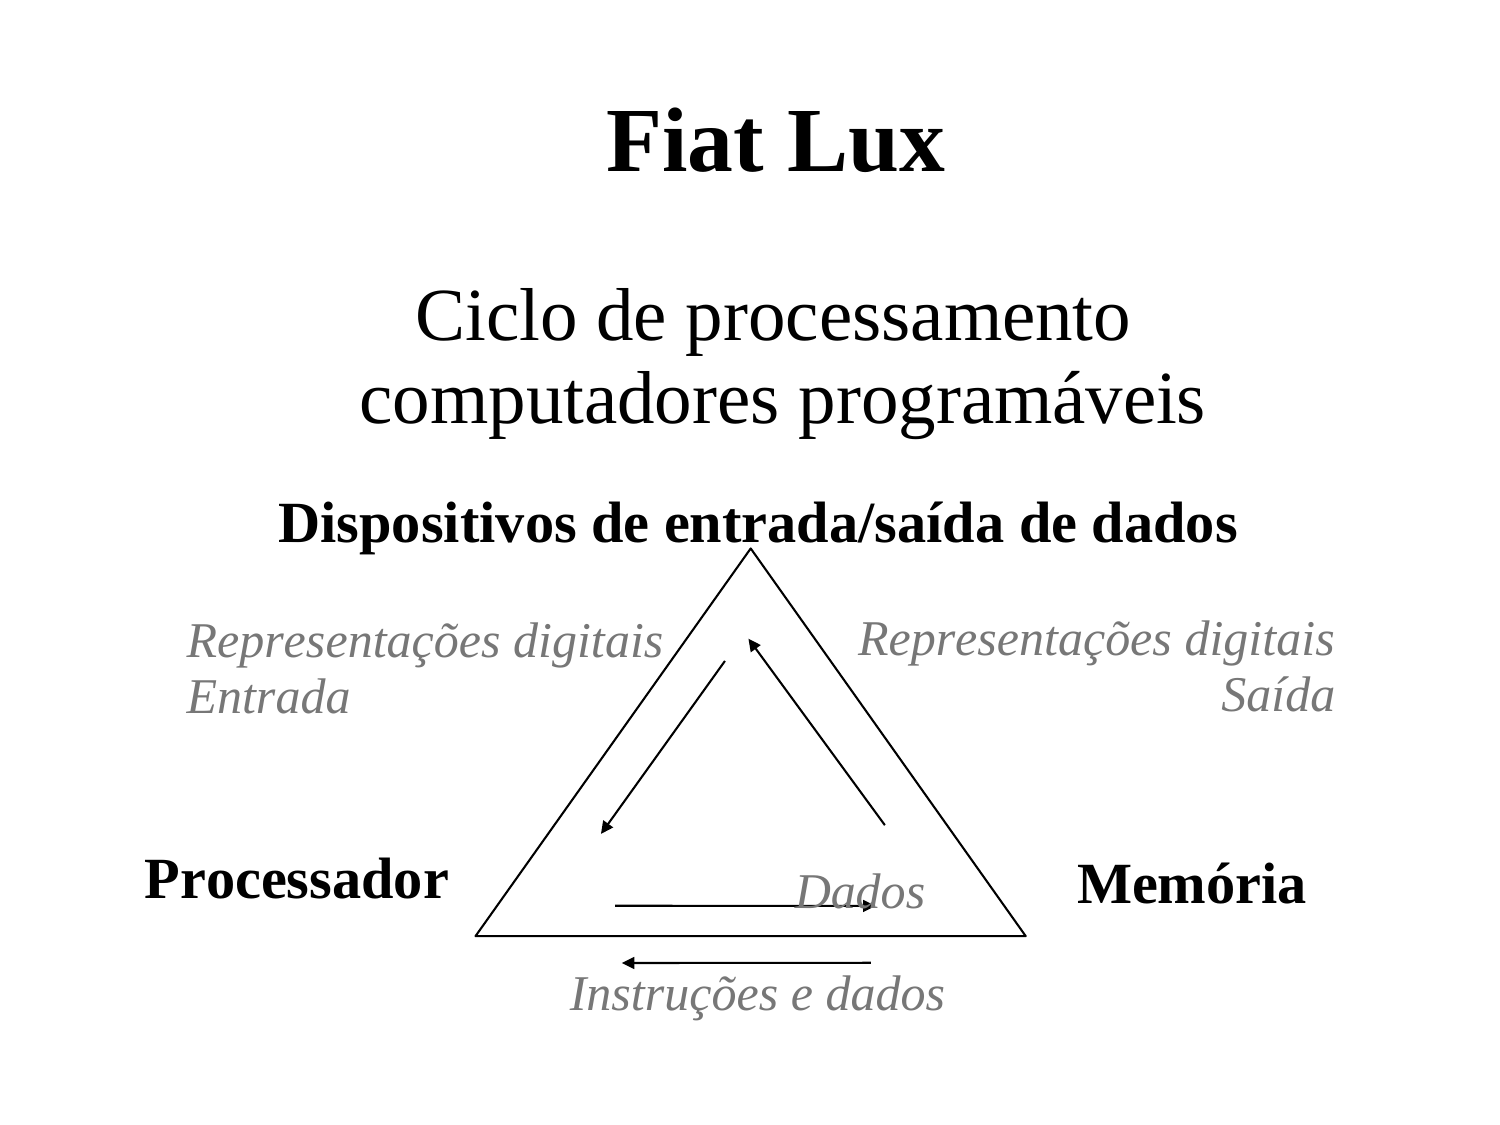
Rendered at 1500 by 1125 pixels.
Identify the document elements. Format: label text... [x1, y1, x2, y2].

text_box Dados [522, 793, 1036, 920]
title Fiat Lux [138, 43, 1414, 231]
text_box [577, 738, 667, 793]
text_box Representações digitais Entrada [171, 602, 707, 738]
text_box Processador [129, 834, 467, 991]
text_box Memória [1032, 840, 1322, 996]
text_box [821, 735, 925, 793]
text_box [475, 870, 1026, 937]
text_box [633, 564, 859, 793]
text_box Dispositivos de entrada/saída de dados [260, 478, 1257, 564]
text_box Ciclo de processamento computadores programáveis [322, 267, 1245, 437]
text_box Representações digitais Saída [735, 599, 1351, 735]
text_box Instruções e dados [255, 955, 1260, 1031]
